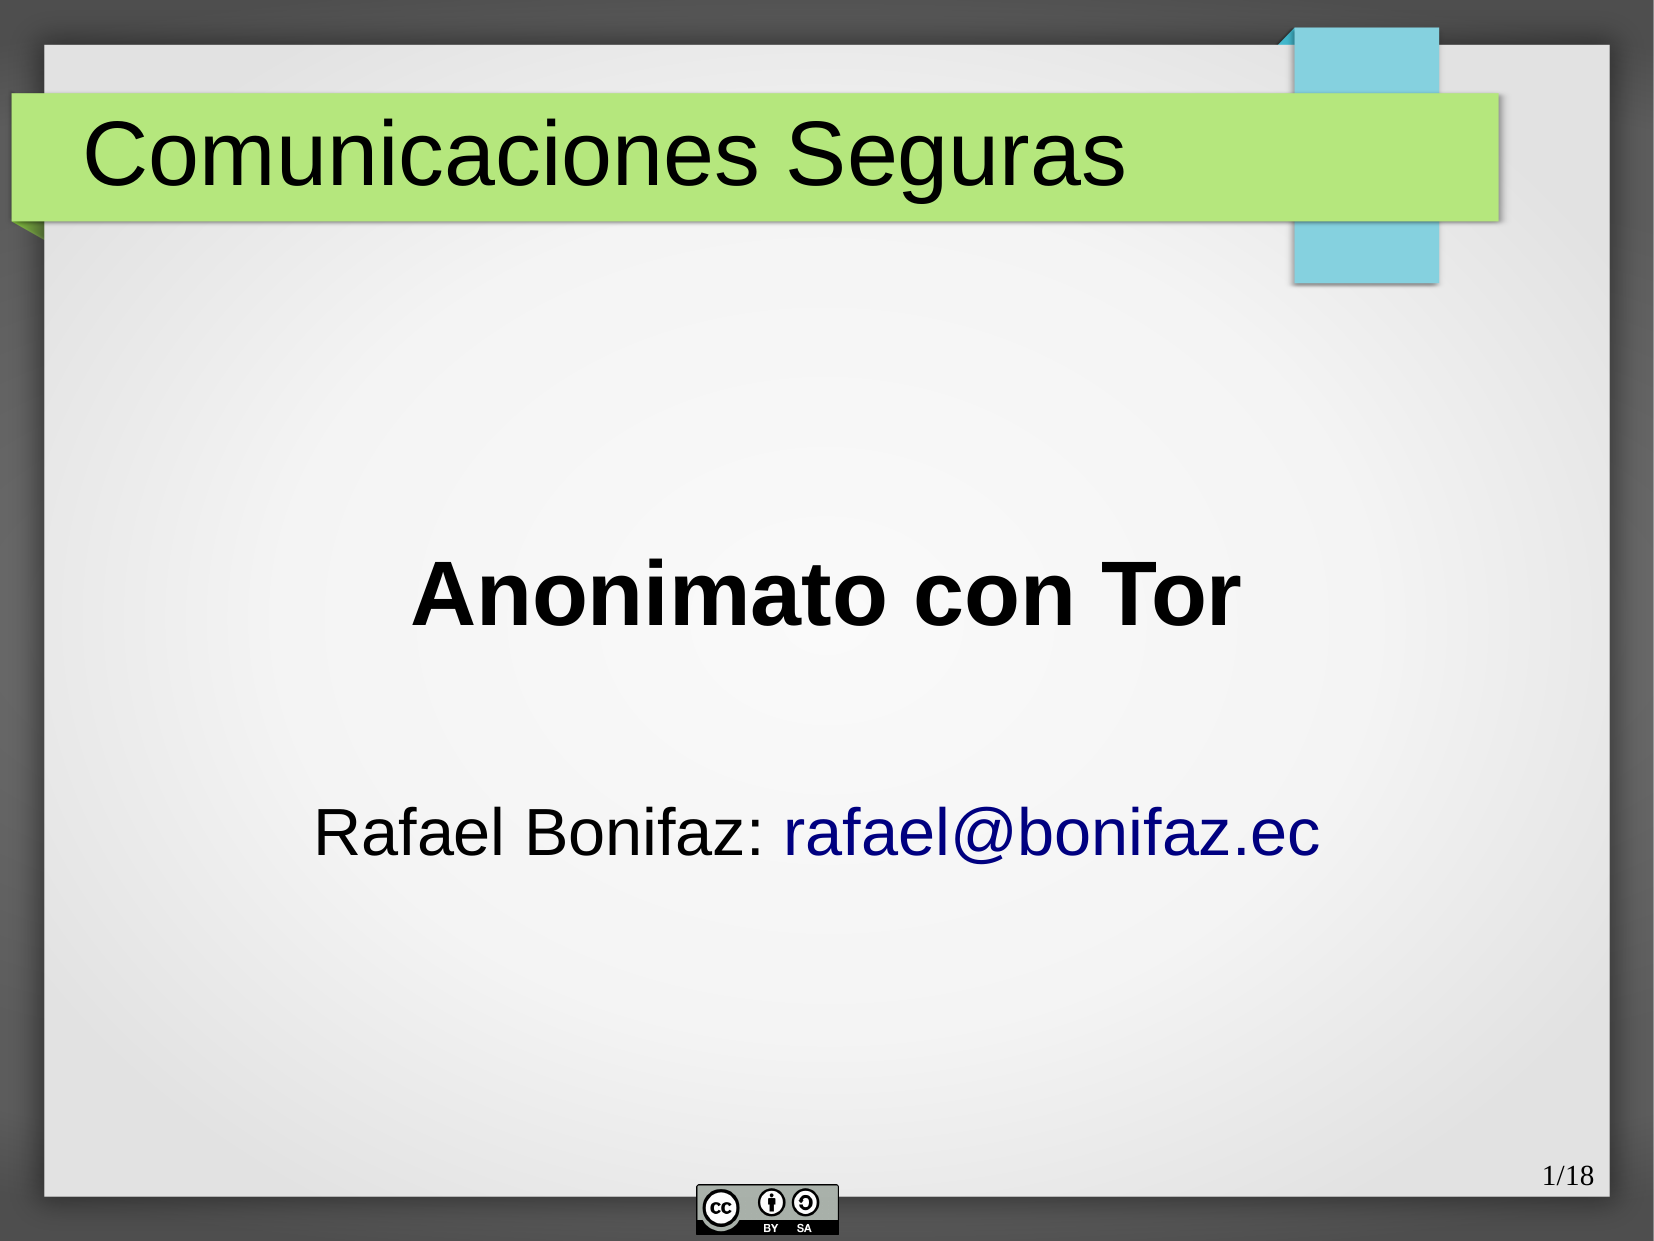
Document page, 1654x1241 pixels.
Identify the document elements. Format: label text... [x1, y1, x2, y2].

title Comunicaciones Seguras [82, 94, 1264, 213]
subtitle Anonimato con Tor Rafael Bonifaz: rafael@bonifaz.ec [82, 295, 1571, 1015]
picture [0, 0, 1654, 1241]
